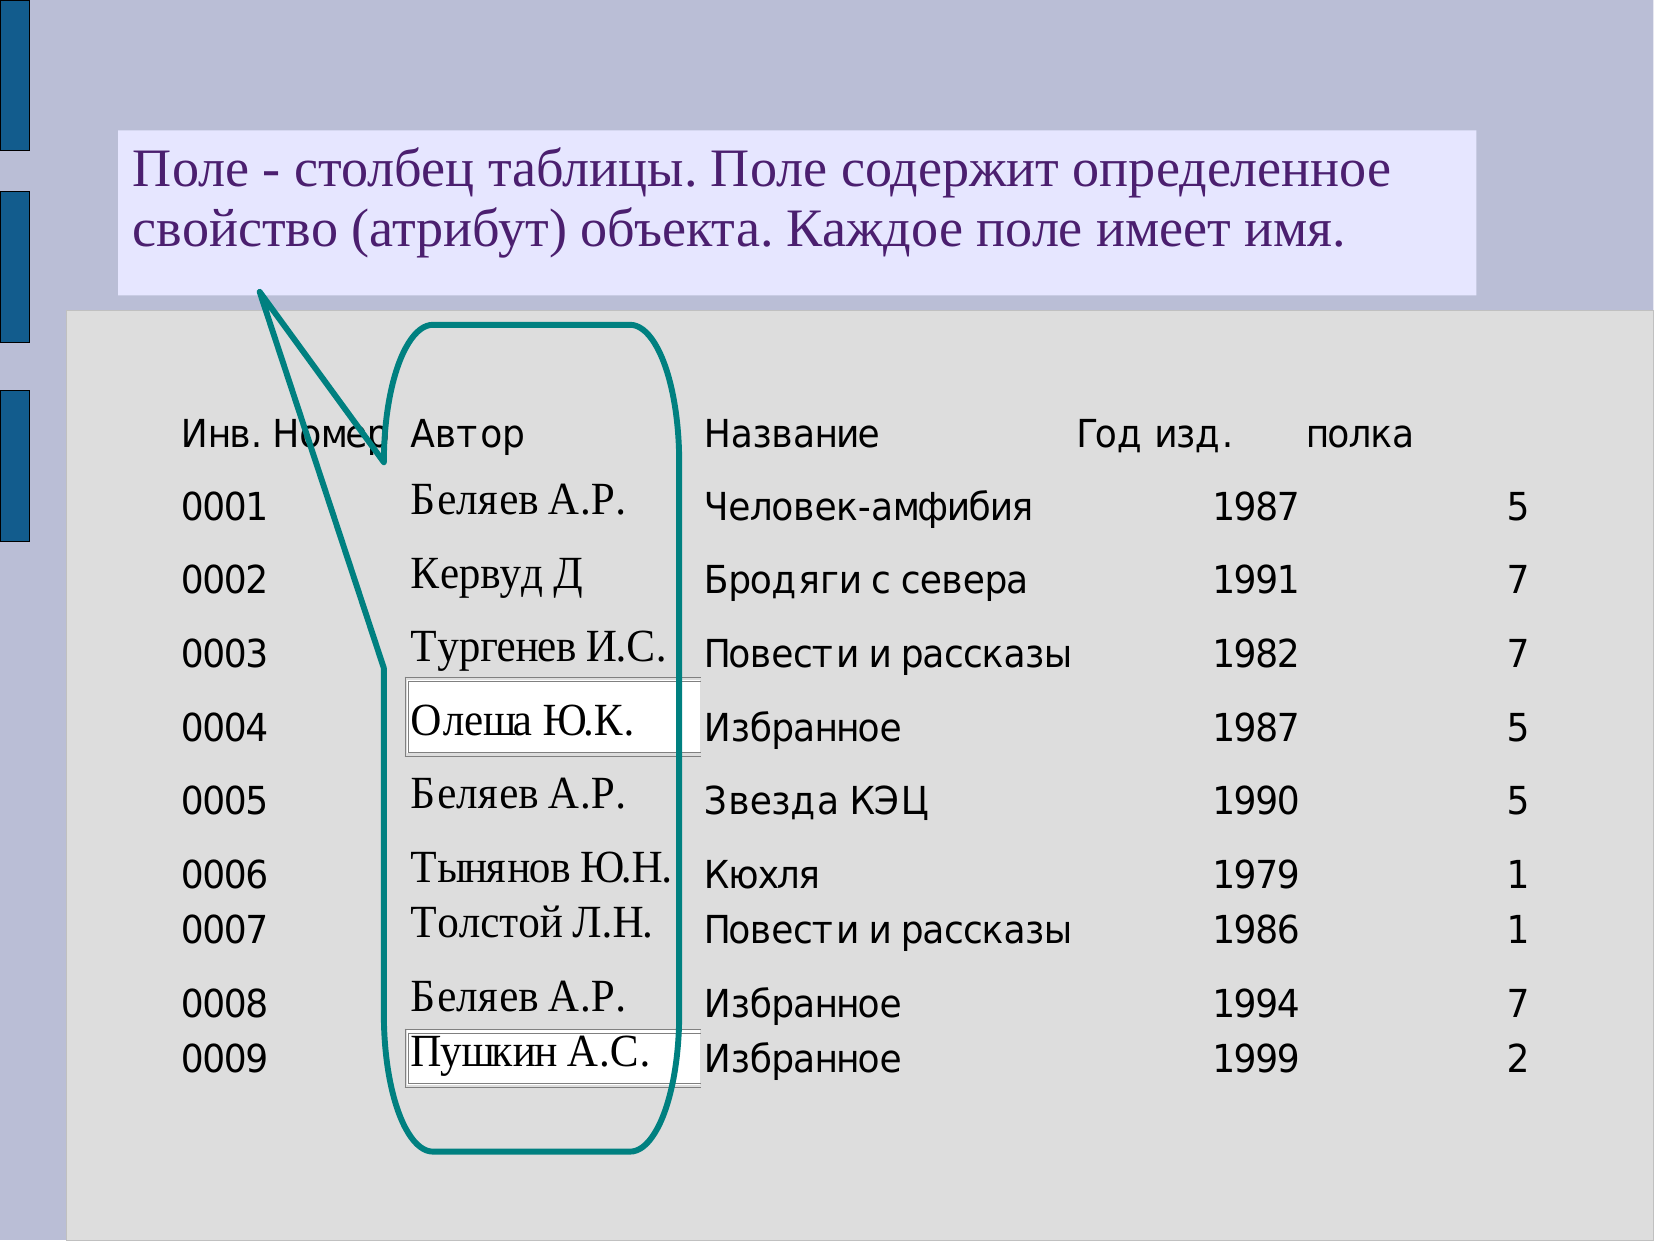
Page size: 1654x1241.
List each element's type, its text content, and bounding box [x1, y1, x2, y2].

chart [177, 413, 1536, 1182]
chart [353, 413, 383, 451]
chart [304, 413, 676, 1148]
text_box Поле - столбец таблицы. Поле содержит определенное свойство (атрибут) объекта. Каждое поле имеет имя. [118, 130, 1477, 296]
